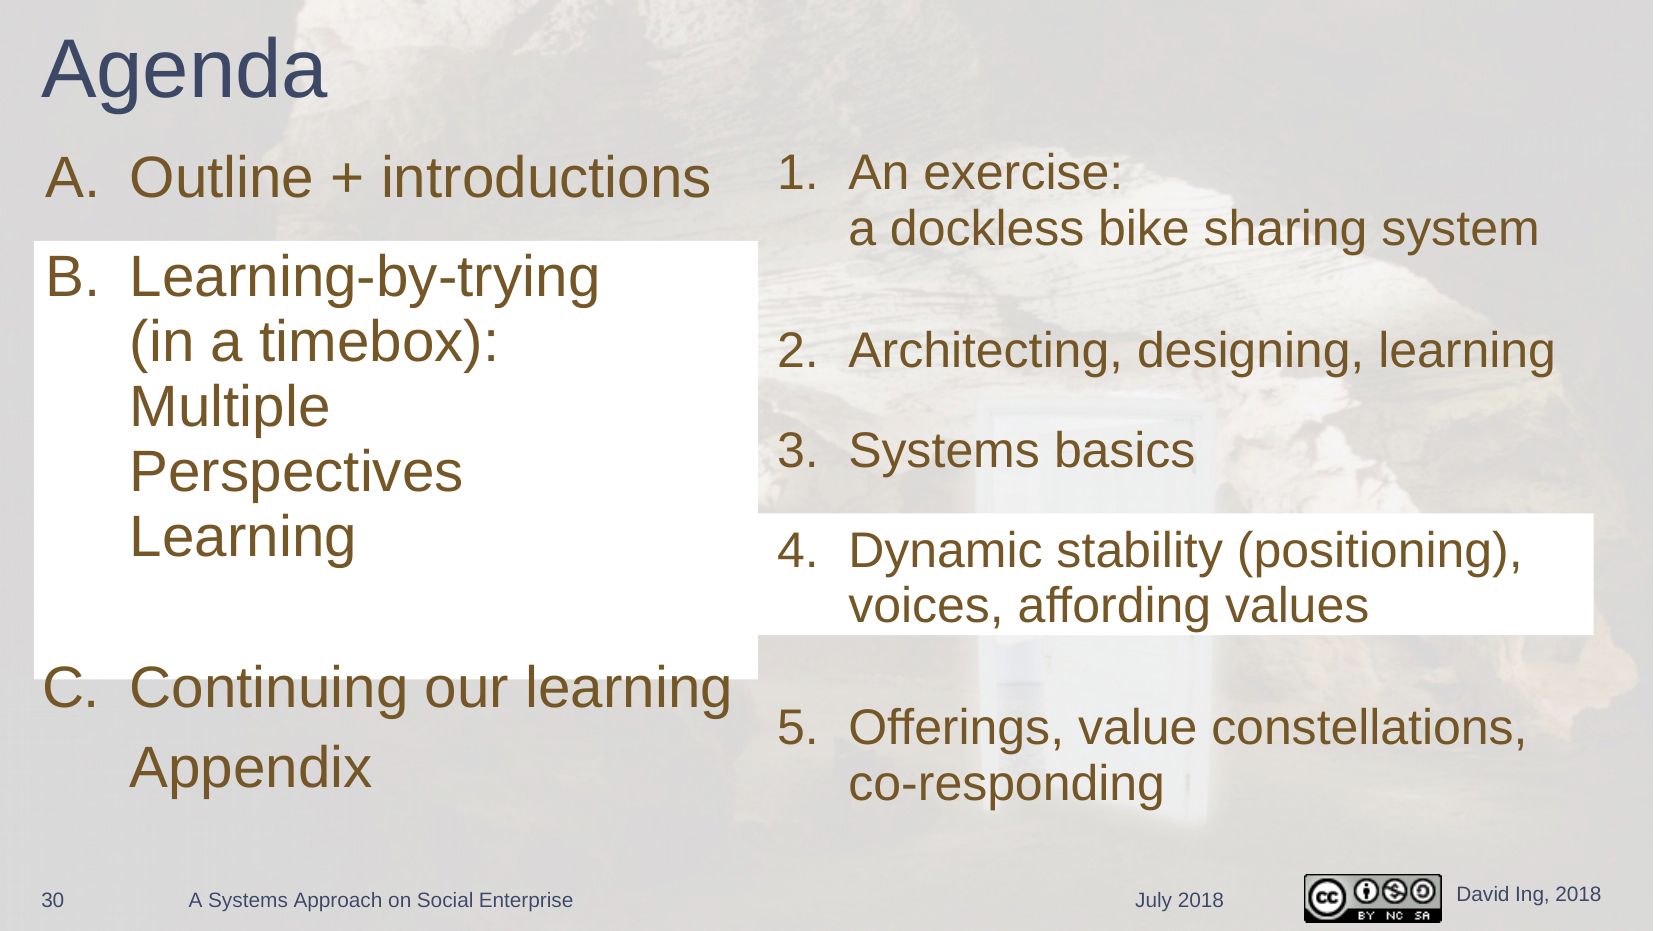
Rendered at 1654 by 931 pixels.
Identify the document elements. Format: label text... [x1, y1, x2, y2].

table_cell 3. [753, 415, 834, 514]
table_header An exercise: a dockless bike sharing system [834, 137, 1613, 315]
table_cell Appendix [115, 727, 753, 807]
table_cell Offerings, value constellations, co-responding [834, 692, 1613, 870]
table_cell Systems basics [834, 415, 1613, 514]
title Agenda [41, 30, 1613, 126]
table_cell 2. [753, 315, 834, 415]
table_cell 5. [753, 692, 834, 870]
table_cell [17, 727, 115, 807]
table_header Outline + introductions [115, 137, 753, 236]
table_header 1. [753, 137, 834, 315]
table_cell Dynamic stability (positioning), voices, affording values [834, 514, 1613, 692]
picture [1304, 874, 1442, 923]
table_cell Pursuits: [0, 0, 1653, 931]
table_cell Learning-by-trying (in a timebox): Multiple Perspectives Learning [115, 236, 753, 647]
table_cell C. [17, 647, 115, 727]
table_cell Continuing our learning [115, 647, 753, 727]
table_cell Architecting, designing, learning [834, 315, 1613, 415]
table_cell B. [17, 236, 115, 647]
table_cell 4. [753, 514, 834, 692]
table_header A. [17, 137, 115, 236]
